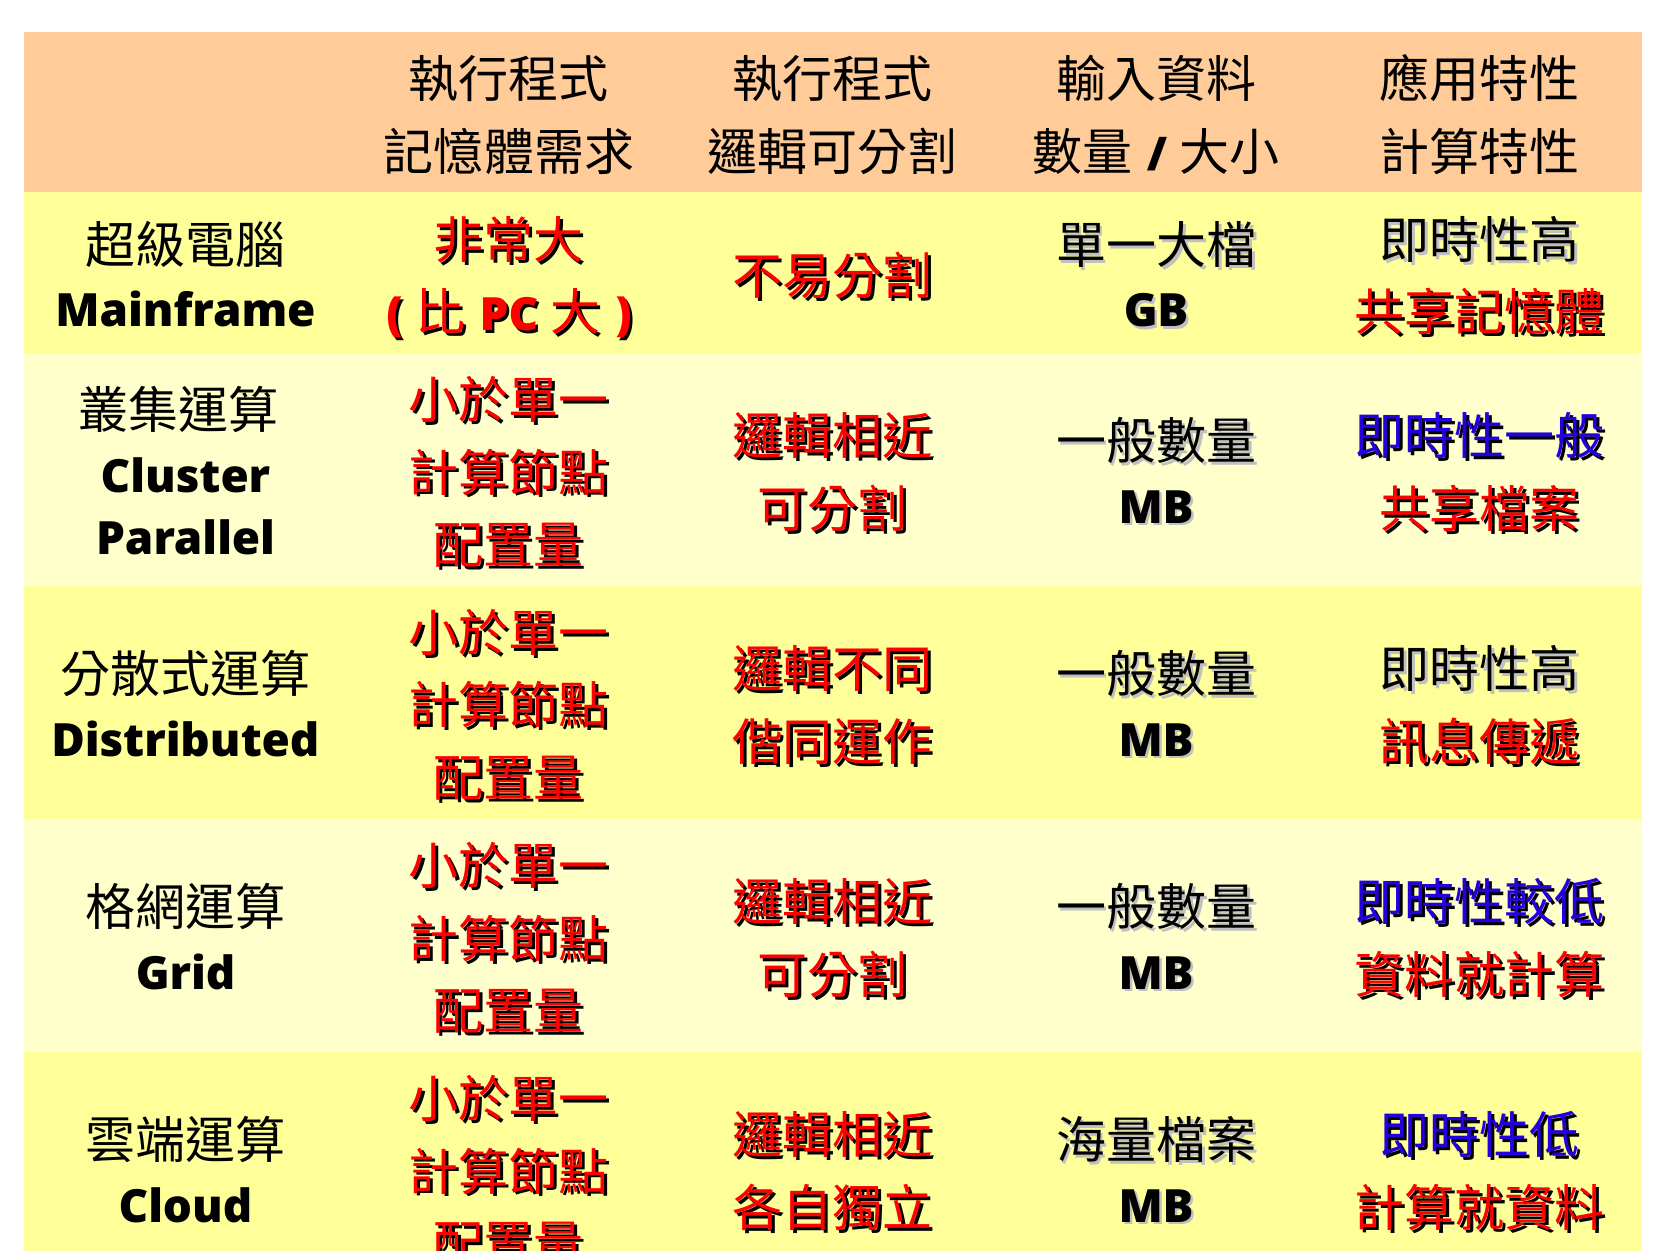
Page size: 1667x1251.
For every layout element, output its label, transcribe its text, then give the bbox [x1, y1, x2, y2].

table_cell 即時性高 訊息傳遞 [1318, 586, 1642, 819]
table_cell 一般數量 MB [994, 586, 1318, 819]
table_cell 海量檔案 MB [994, 1052, 1318, 1251]
table_cell 小於單一 計算節點 配置量 [347, 1052, 671, 1251]
table_cell 超級電腦 Mainframe [24, 192, 347, 353]
table_cell 單一大檔 GB [994, 192, 1318, 353]
table_header 執行程式 記憶體需求 [347, 32, 671, 192]
table_header 執行程式 邏輯可分割 [671, 32, 994, 192]
table_cell 即時性高 共享記憶體 [1318, 192, 1642, 353]
table_cell 邏輯相近 各自獨立 [671, 1052, 994, 1251]
table_cell 叢集運算Cluster Parallel [24, 353, 347, 586]
table_header [24, 32, 347, 192]
table_cell 小於單一 計算節點 配置量 [347, 819, 671, 1052]
table_header 應用特性 計算特性 [1318, 32, 1642, 192]
table_cell 邏輯相近 可分割 [671, 353, 994, 586]
table_cell 小於單一 計算節點 配置量 [347, 586, 671, 819]
table_cell 一般數量 MB [994, 819, 1318, 1052]
table_cell 一般數量 MB [994, 353, 1318, 586]
table_cell 小於單一 計算節點 配置量 [347, 353, 671, 586]
table_cell 即時性較低 資料就計算 [1318, 819, 1642, 1052]
table_cell 邏輯不同 偕同運作 [671, 586, 994, 819]
table_cell 即時性一般 共享檔案 [1318, 353, 1642, 586]
table_cell 即時性低 計算就資料 [1318, 1052, 1642, 1251]
table_header 輸入資料 數量/大小 [994, 32, 1318, 192]
table_cell 不易分割 [671, 192, 994, 353]
table_cell 分散式運算 Distributed [24, 586, 347, 819]
table_cell 格網運算 Grid [24, 819, 347, 1052]
table_cell 雲端運算 Cloud [24, 1052, 347, 1251]
table_cell 非常大 (比PC大) [347, 192, 671, 353]
table_cell 邏輯相近 可分割 [671, 819, 994, 1052]
